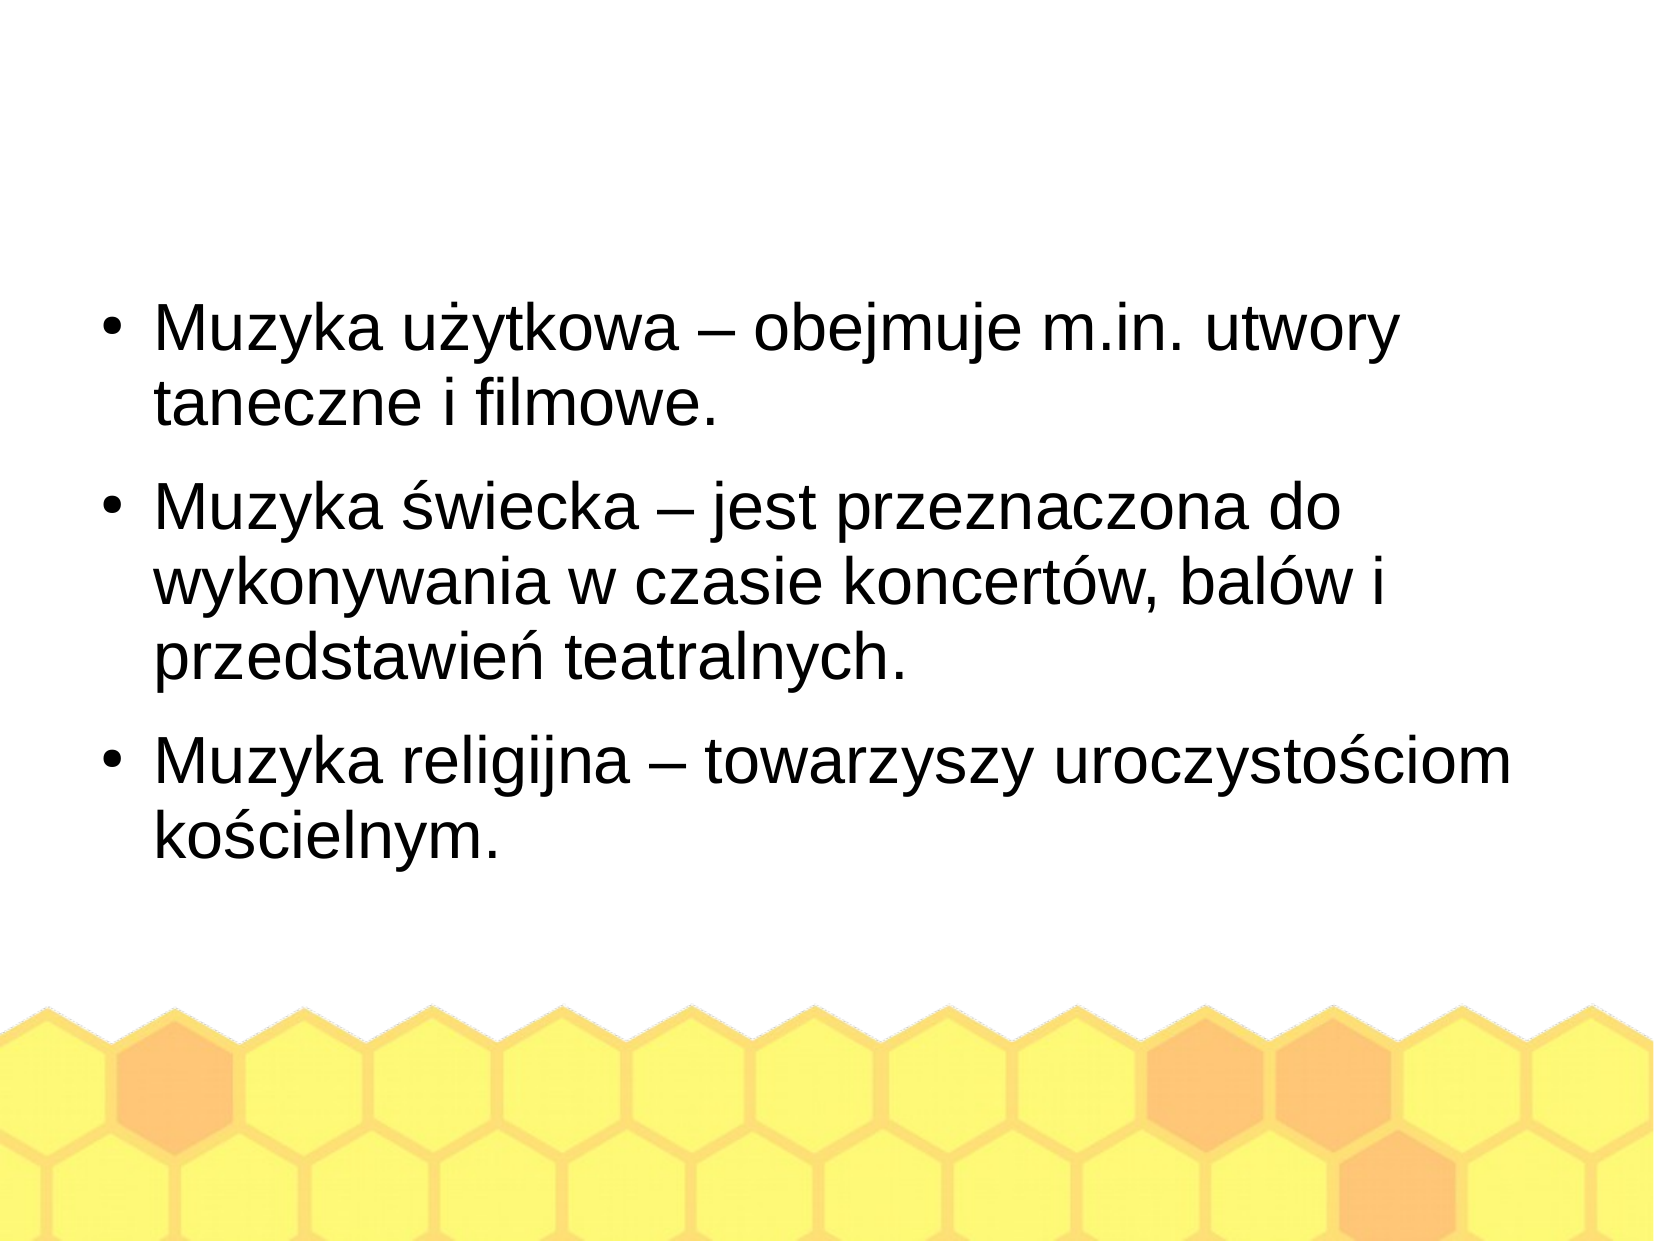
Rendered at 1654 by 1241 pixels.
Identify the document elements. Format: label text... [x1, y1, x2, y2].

list Muzyka użytkowa – obejmuje m.in. utwory taneczne i filmowe. Muzyka świecka – jest przeznaczona do wykonywania w czasie koncertów, balów i przedstawień teatralnych. Muzyka religijna – towarzyszy uroczystościom kościelnym. [82, 290, 1571, 1010]
picture [0, 1001, 1654, 1241]
